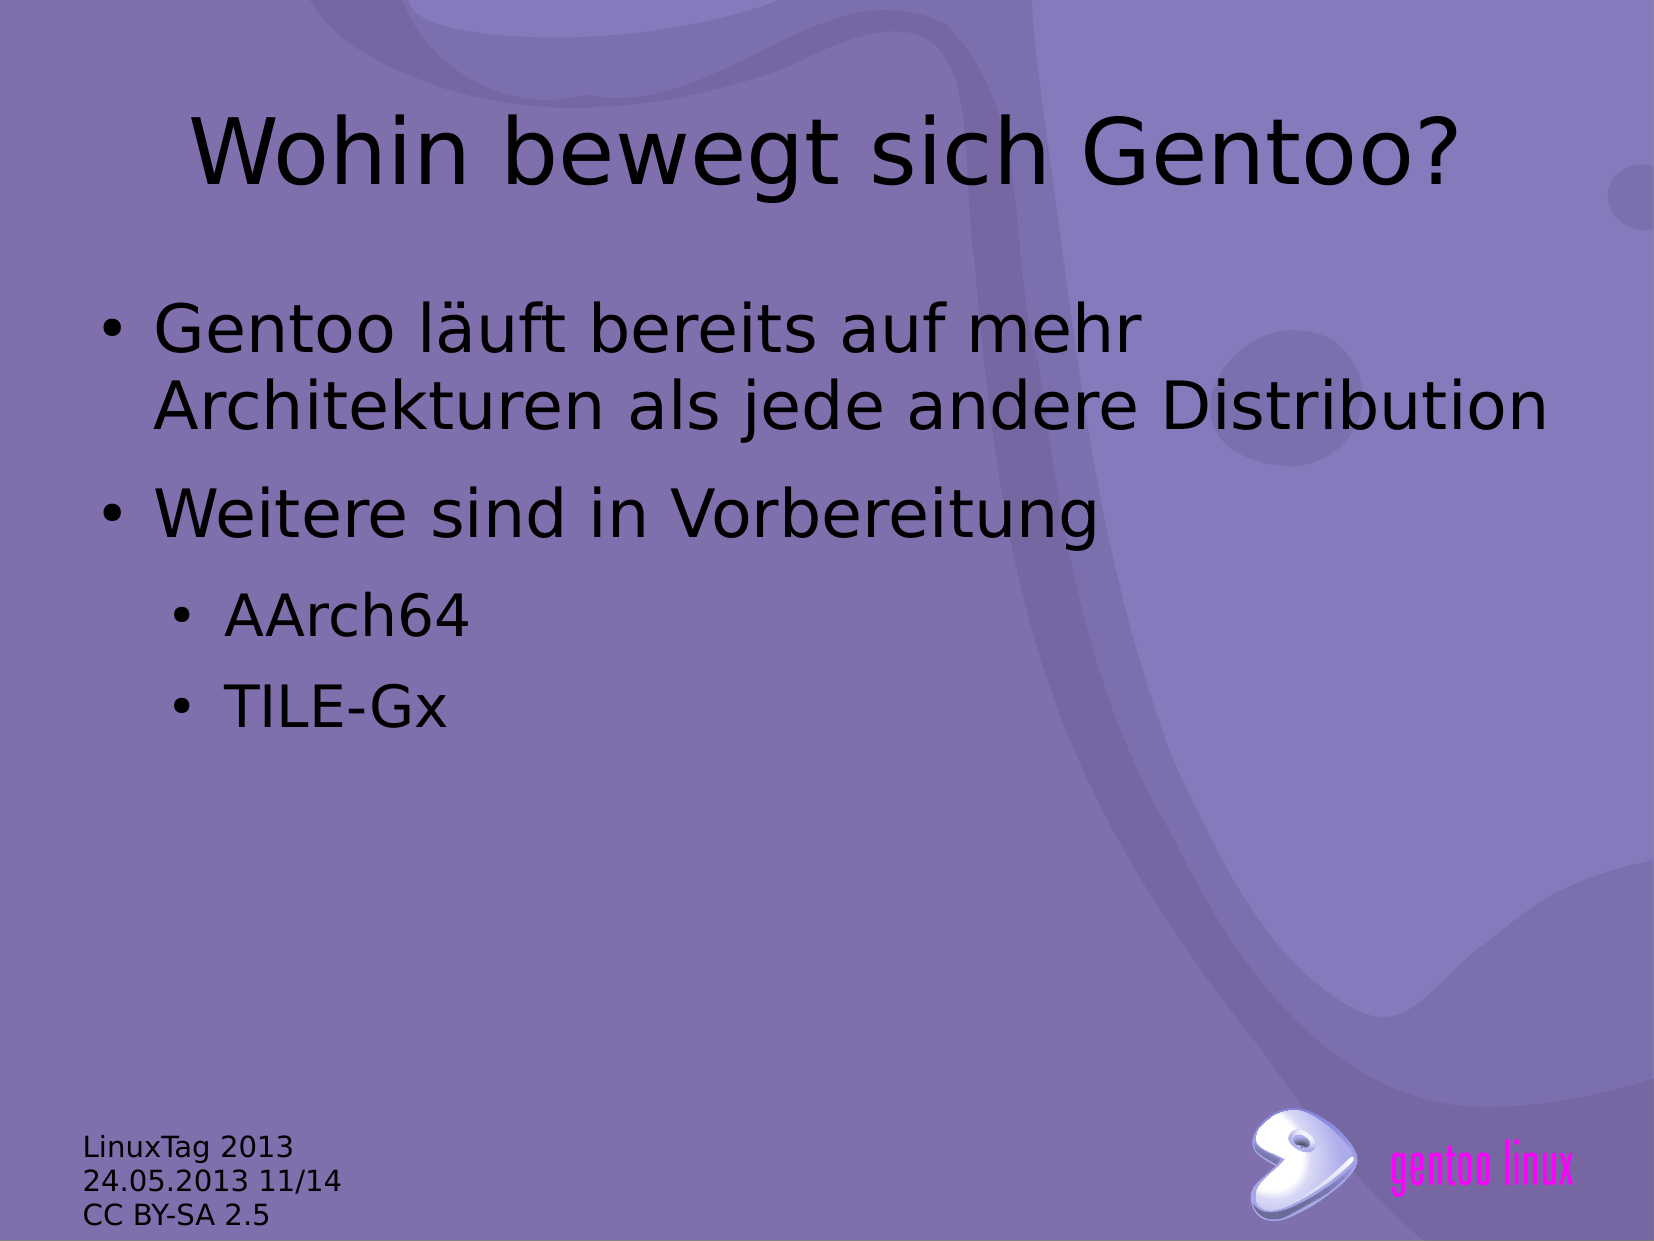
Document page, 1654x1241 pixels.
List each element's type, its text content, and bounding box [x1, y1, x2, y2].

title Wohin bewegt sich Gentoo? [82, 49, 1571, 257]
list Gentoo läuft bereits auf mehr Architekturen als jede andere Distribution Weitere sind in Vorbereitung AArch64 TILE-Gx [82, 290, 1571, 1109]
